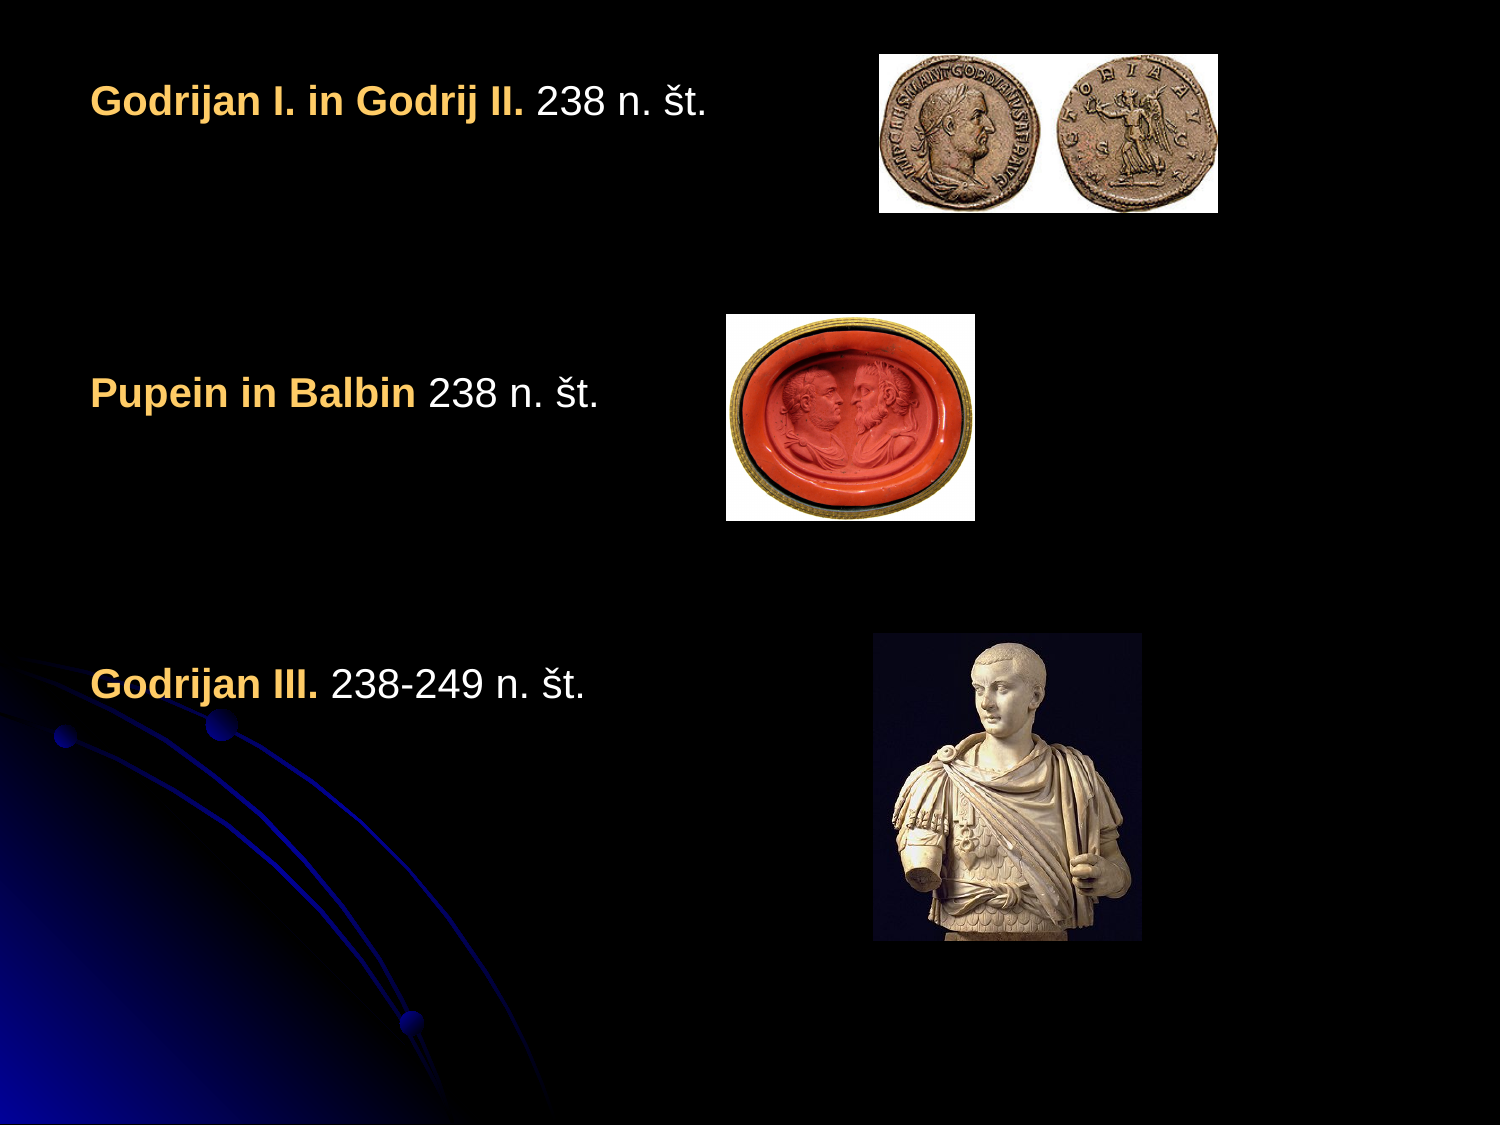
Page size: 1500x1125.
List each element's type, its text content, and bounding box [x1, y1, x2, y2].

list Godrijan I. in Godrij II. 238 n. št. Pupein in Balbin 238 n. št. Godrijan III. 238-249 n. št. [75, 66, 1425, 1006]
picture [879, 54, 1218, 213]
picture [726, 314, 975, 521]
picture [873, 633, 1142, 941]
